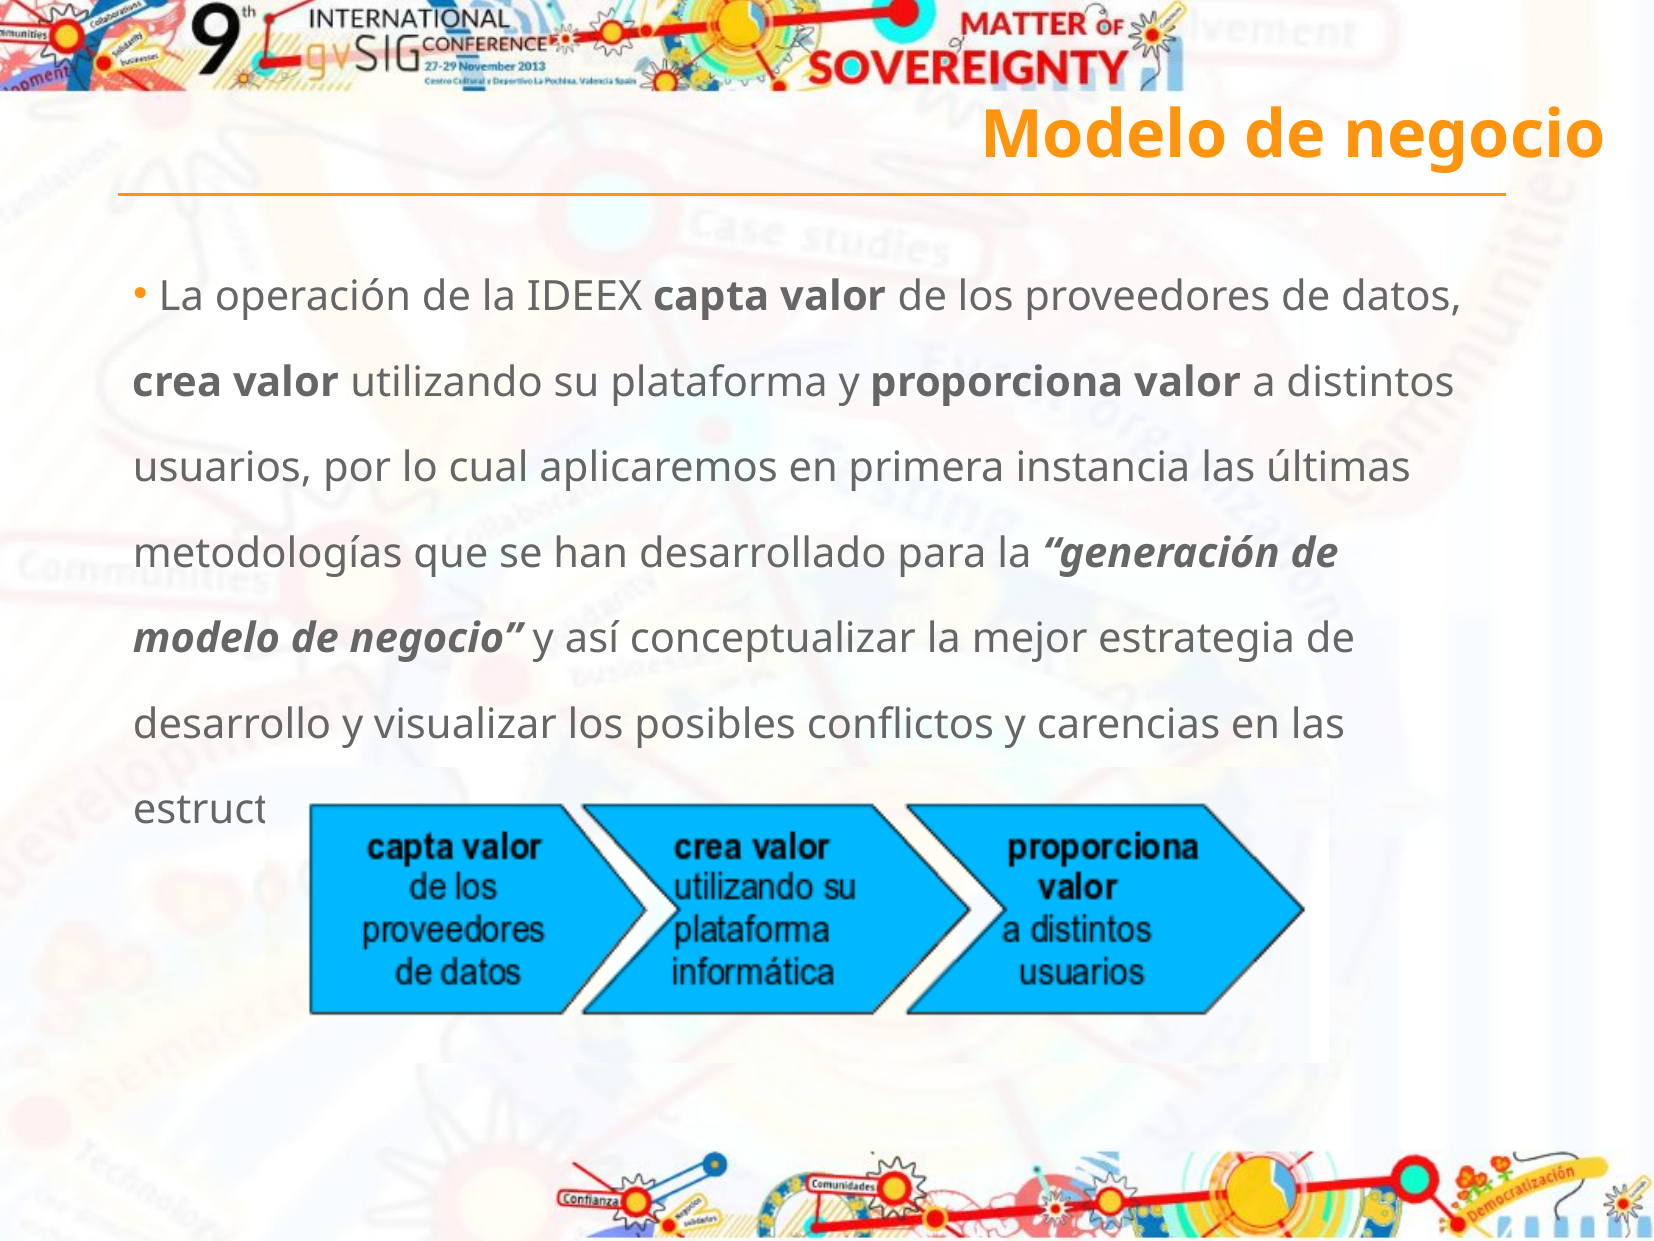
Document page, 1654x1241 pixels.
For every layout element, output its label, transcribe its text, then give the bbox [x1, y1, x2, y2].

picture [0, 0, 1654, 1241]
text_box La operación de la IDEEX capta valor de los proveedores de datos, crea valor utilizando su plataforma y proporciona valor a distintos usuarios, por lo cual aplicaremos en primera instancia las últimas metodologías que se han desarrollado para la “generación de modelo de negocio” y así conceptualizar la mejor estrategia de desarrollo y visualizar los posibles conflictos y carencias en las estructuras, procesos y sistemas. [118, 230, 1506, 999]
title Modelo de negocio [118, 82, 1607, 181]
